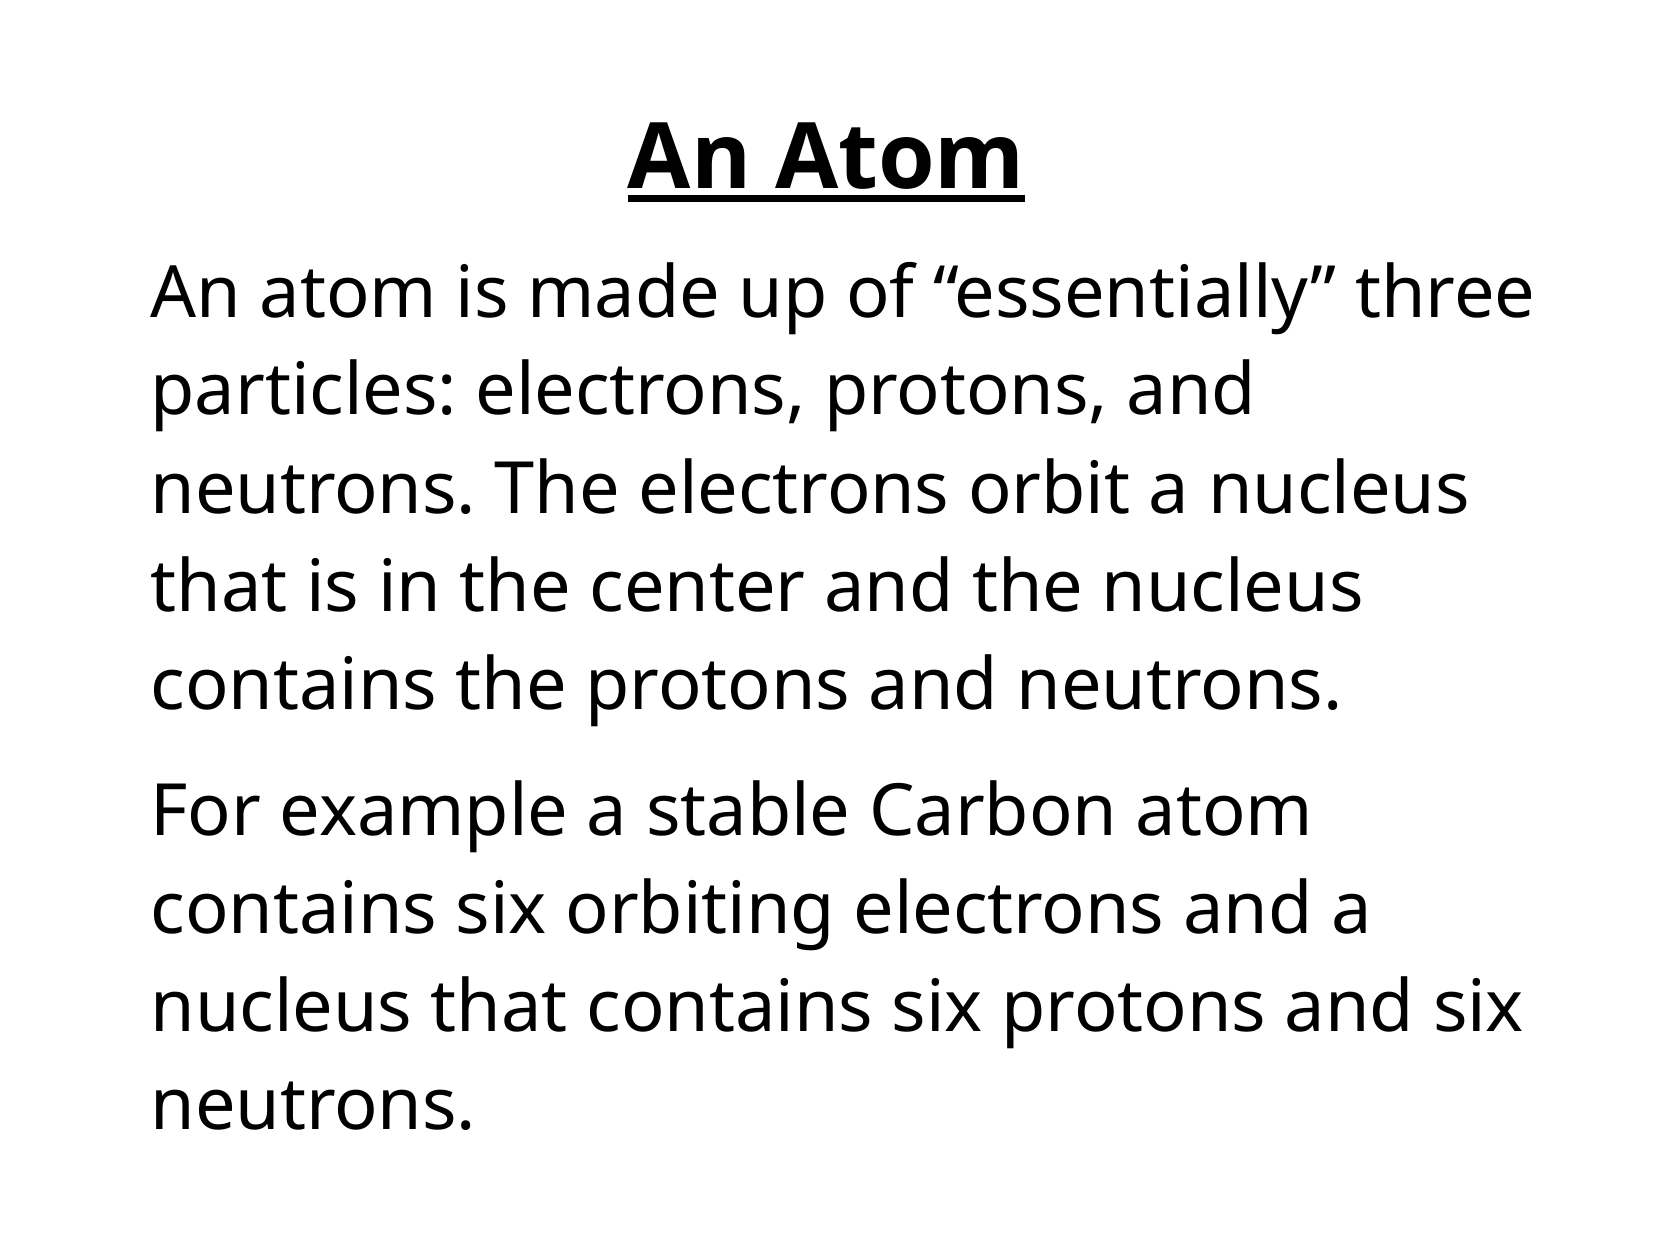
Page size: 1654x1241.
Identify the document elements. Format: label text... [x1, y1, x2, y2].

title An Atom [82, 49, 1571, 240]
list An atom is made up of “essentially” three particles: electrons, protons, and neutrons. The electrons orbit a nucleus that is in the center and the nucleus contains the protons and neutrons. For example a stable Carbon atom contains six orbiting electrons and a nucleus that contains six protons and six neutrons. [82, 240, 1571, 1156]
